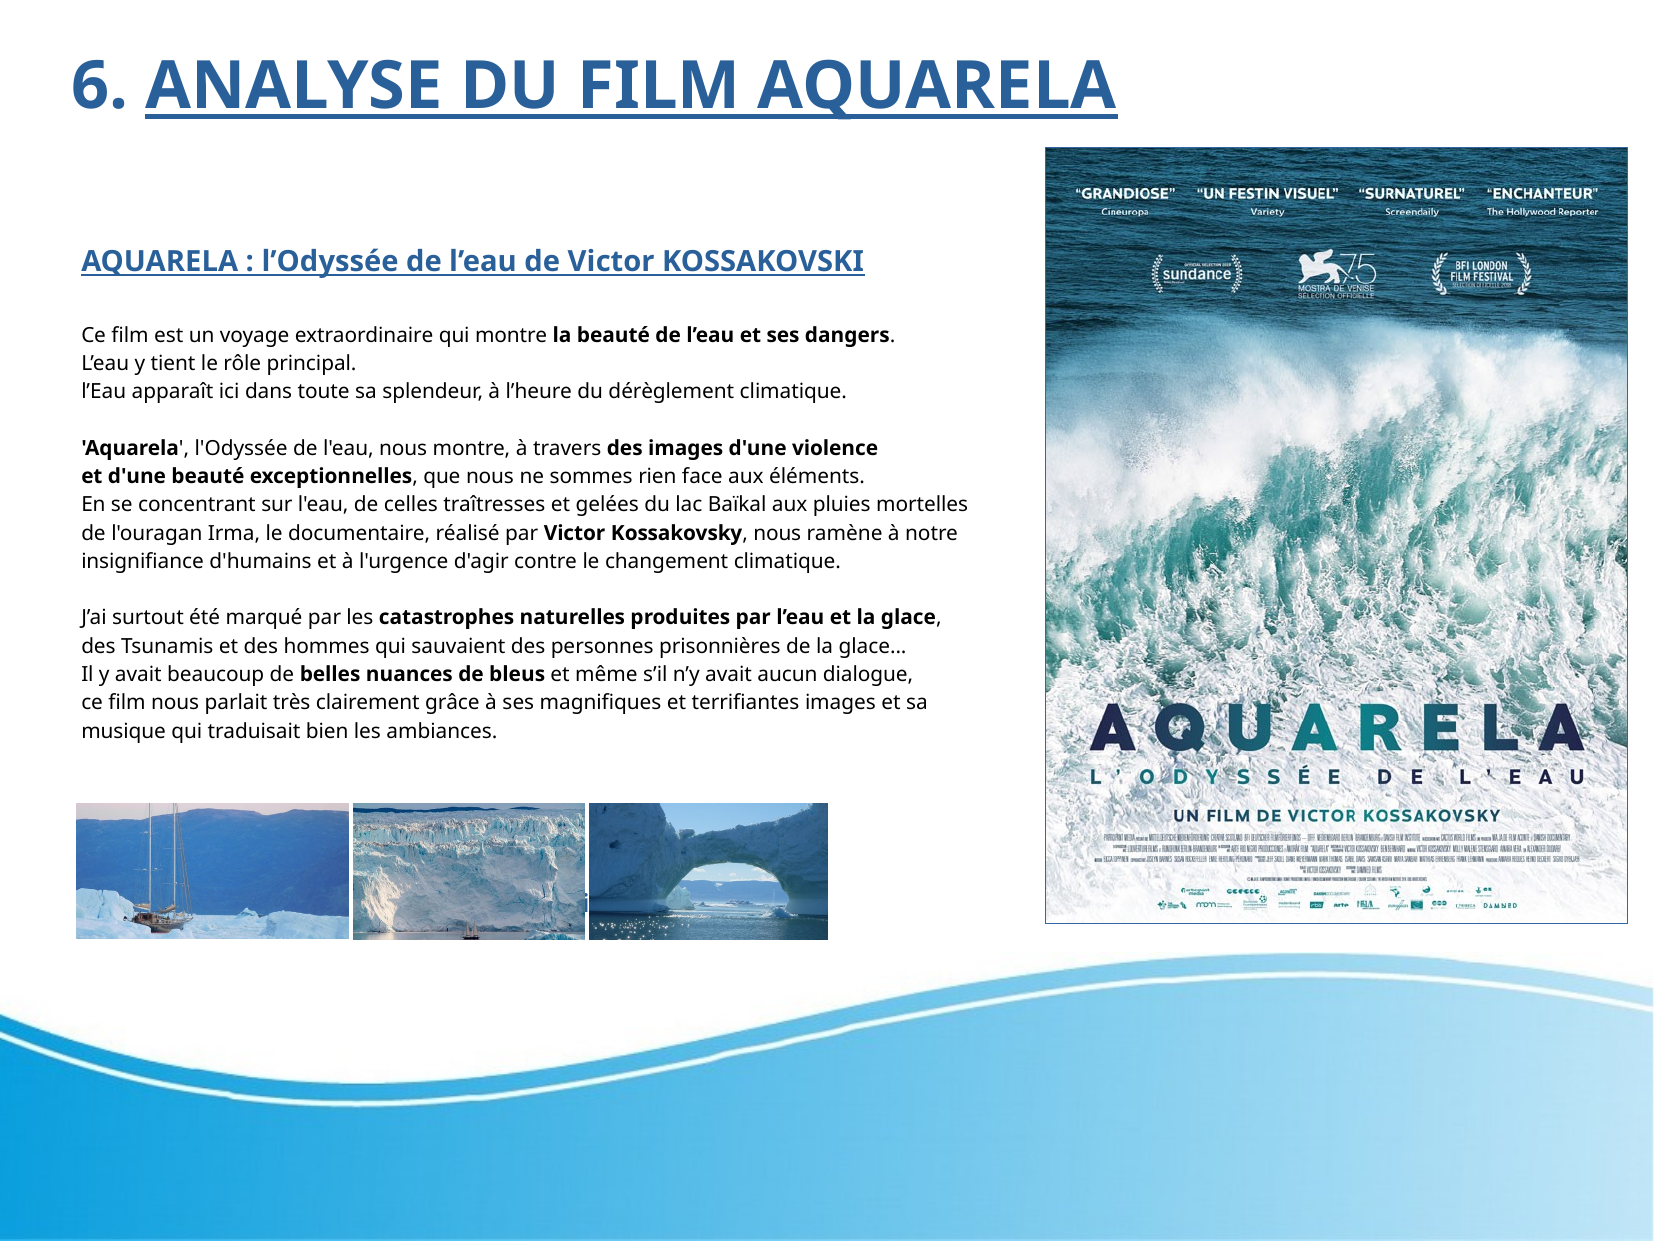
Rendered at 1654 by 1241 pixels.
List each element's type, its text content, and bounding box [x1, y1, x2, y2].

picture [76, 803, 349, 939]
picture [589, 803, 828, 941]
picture [1045, 147, 1628, 924]
text_box AQUARELA : l’Odyssée de l’eau de Victor KOSSAKOVSKI Ce film est un voyage extraordinaire qui montre la beauté de l’eau et ses dangers. L’eau y tient le rôle principal. l’Eau apparaît ici dans toute sa splendeur, à l’heure du dérèglement climatique. 'Aquarela', l'Odyssée de l'eau, nous montre, à travers des images d'une violence et d'une beauté exceptionnelles, que nous ne sommes rien face aux éléments. En se concentrant sur l'eau, de celles traîtresses et gelées du lac Baïkal aux pluies mortelles de l'ouragan Irma, le documentaire, réalisé par Victor Kossakovsky, nous ramène à notre insignifiance d'humains et à l'urgence d'agir contre le changement climatique. J’ai surtout été marqué par les catastrophes naturelles produites par l’eau et la glace, des Tsunamis et des hommes qui sauvaient des personnes prisonnières de la glace... Il y avait beaucoup de belles nuances de bleus et même s’il n’y avait aucun dialogue, ce film nous parlait très clairement grâce à ses magnifiques et terrifiantes images et sa musique qui traduisait bien les ambiances. Ce film documentaire est un véritable cri d’alarme ! [81, 162, 1570, 998]
title 6. ANALYSE DU FILM AQUARELA [70, 26, 1560, 139]
picture [0, 952, 1654, 1241]
picture [353, 803, 585, 941]
